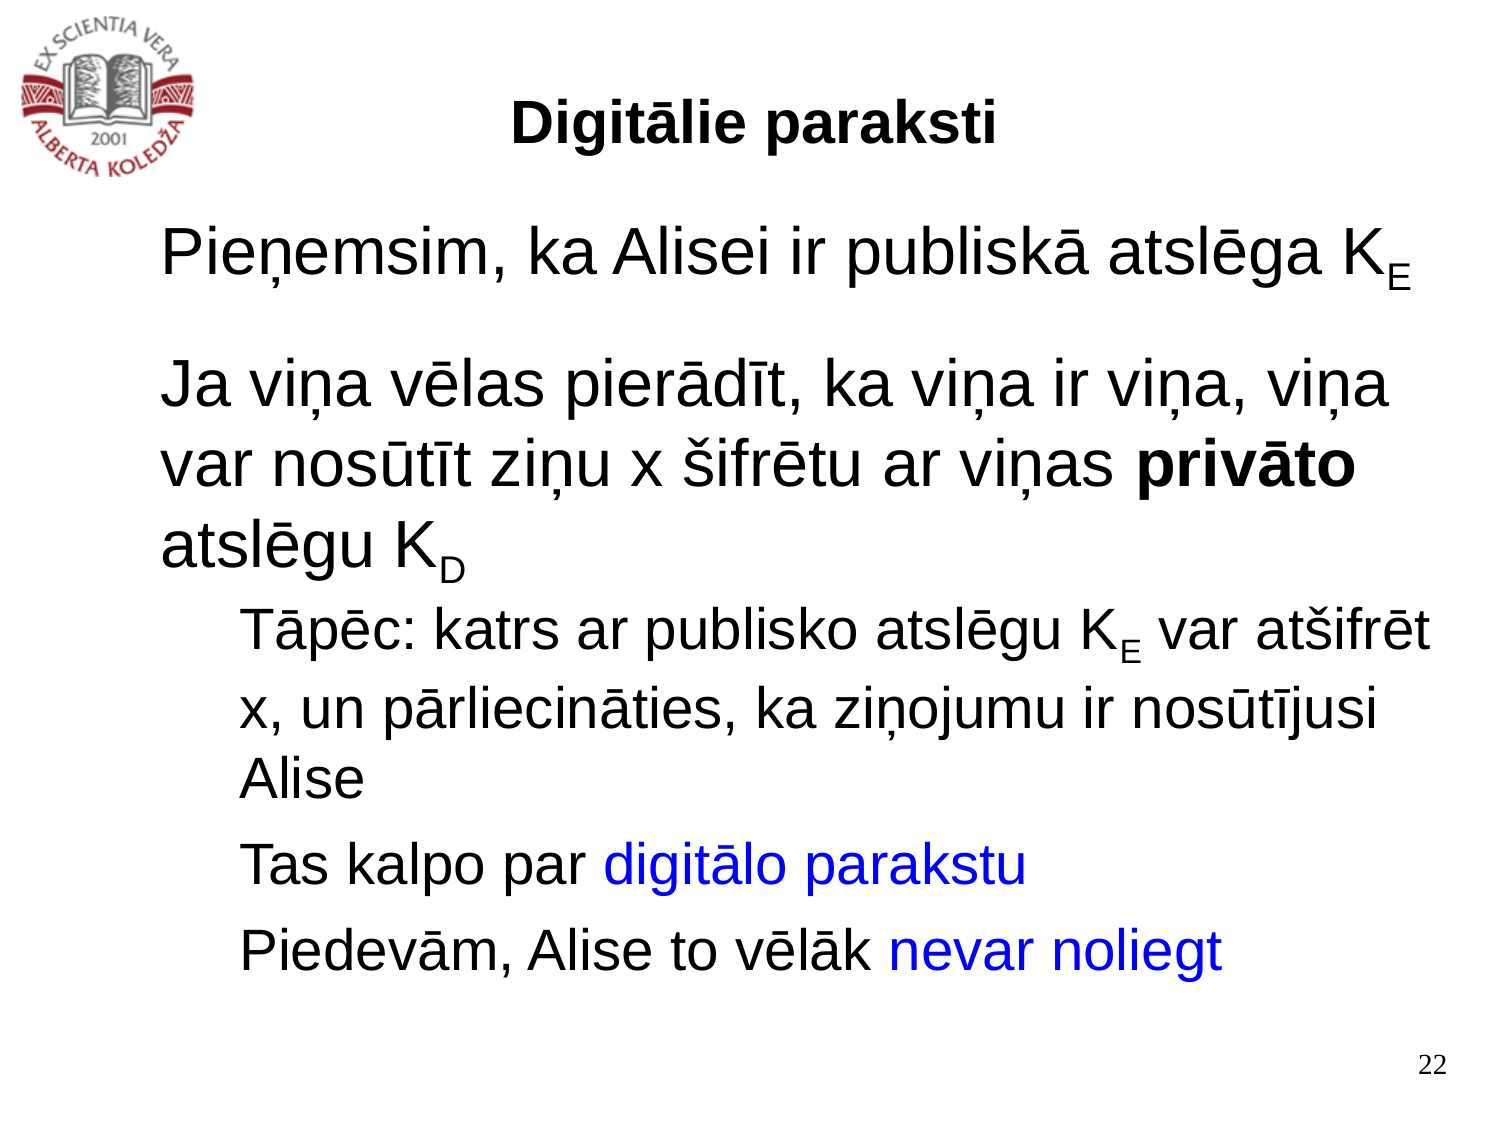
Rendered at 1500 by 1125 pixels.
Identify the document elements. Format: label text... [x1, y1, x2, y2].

text_box <skaitlis> [1312, 1037, 1463, 1101]
title Digitālie paraksti [49, 62, 1438, 175]
list Pieņemsim, ka Alisei ir publiskā atslēga KE Ja viņa vēlas pierādīt, ka viņa ir viņa, viņa var nosūtīt ziņu x šifrētu ar viņas privāto atslēgu KD Tāpēc: katrs ar publisko atslēgu KE var atšifrēt x, un pārliecināties, ka ziņojumu ir nosūtījusi Alise Tas kalpo par digitālo parakstu Piedevām, Alise to vēlāk nevar noliegt [74, 200, 1450, 1088]
picture [21, 16, 194, 177]
